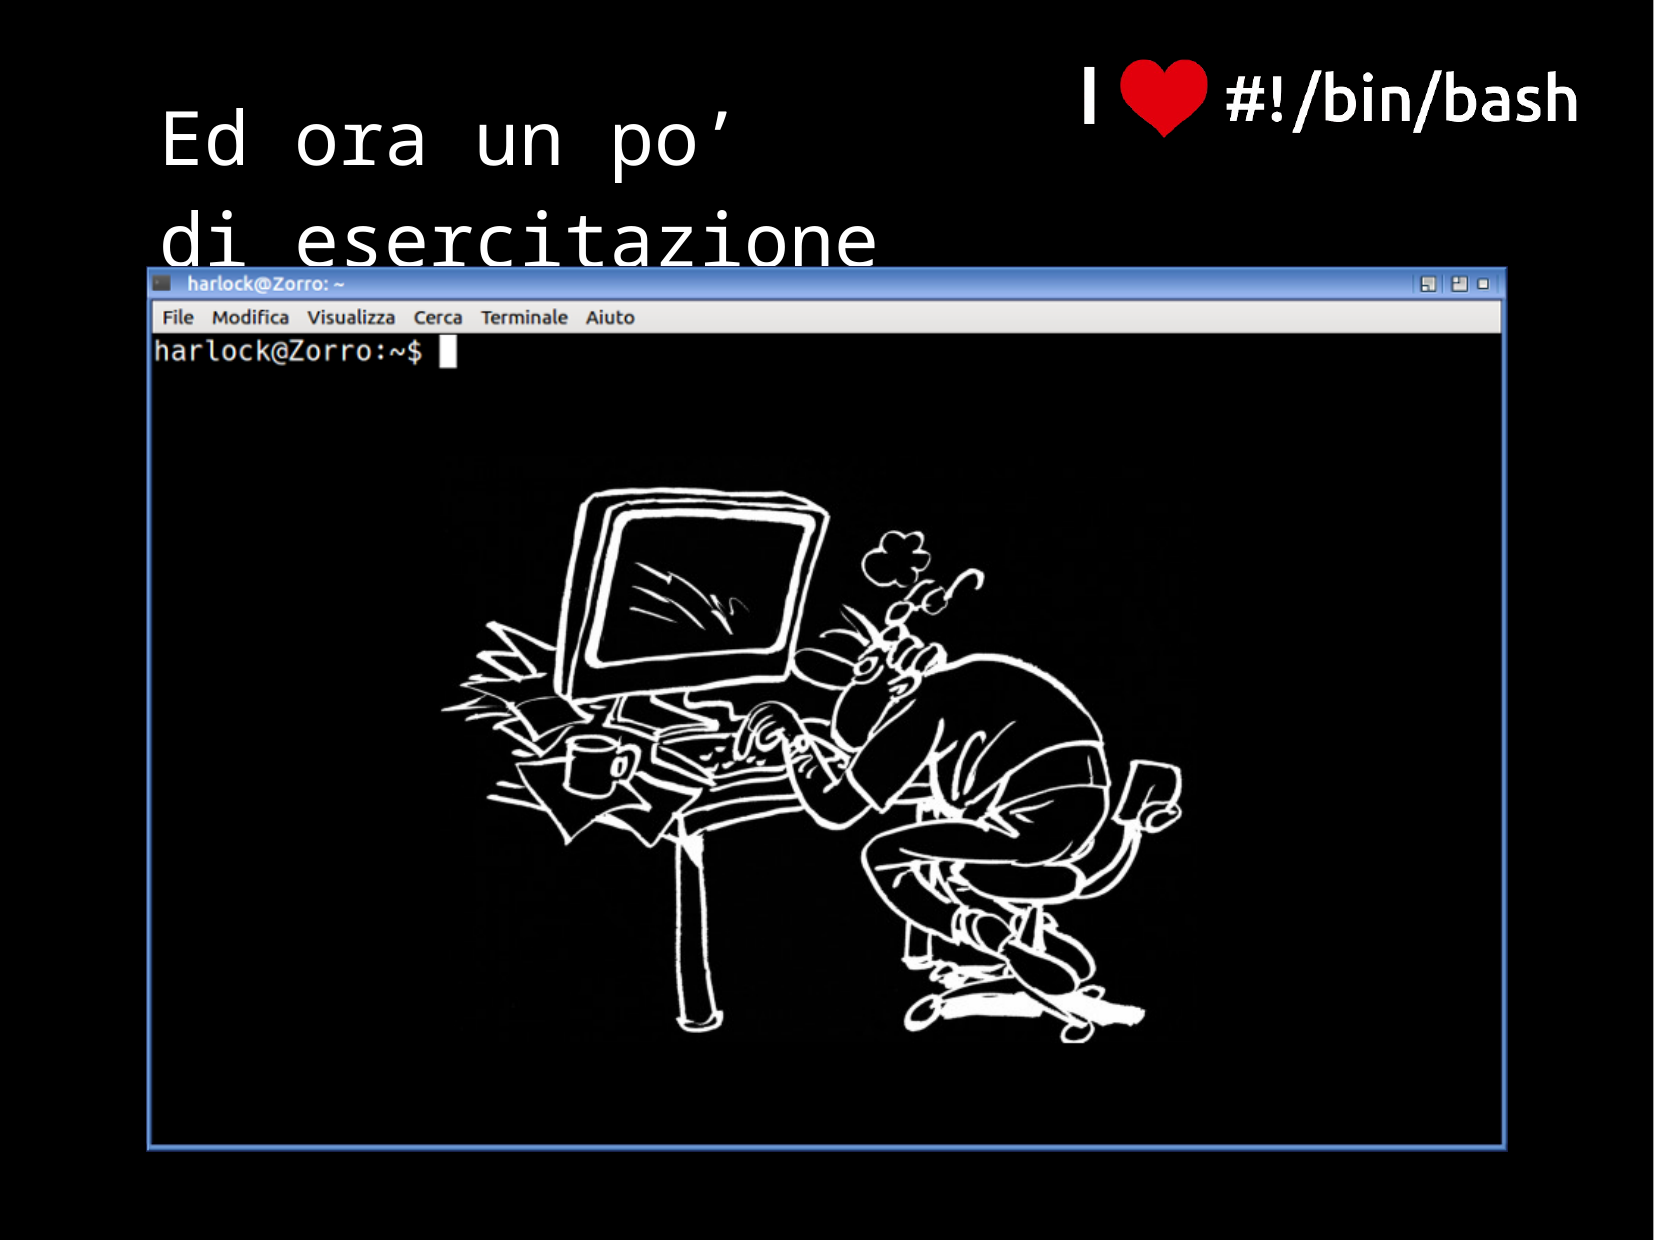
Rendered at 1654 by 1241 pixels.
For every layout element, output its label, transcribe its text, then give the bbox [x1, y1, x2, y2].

text_box Ed ora un po’ di esercitazione [145, 77, 899, 267]
picture [146, 266, 1508, 1152]
picture [1064, 45, 1595, 154]
